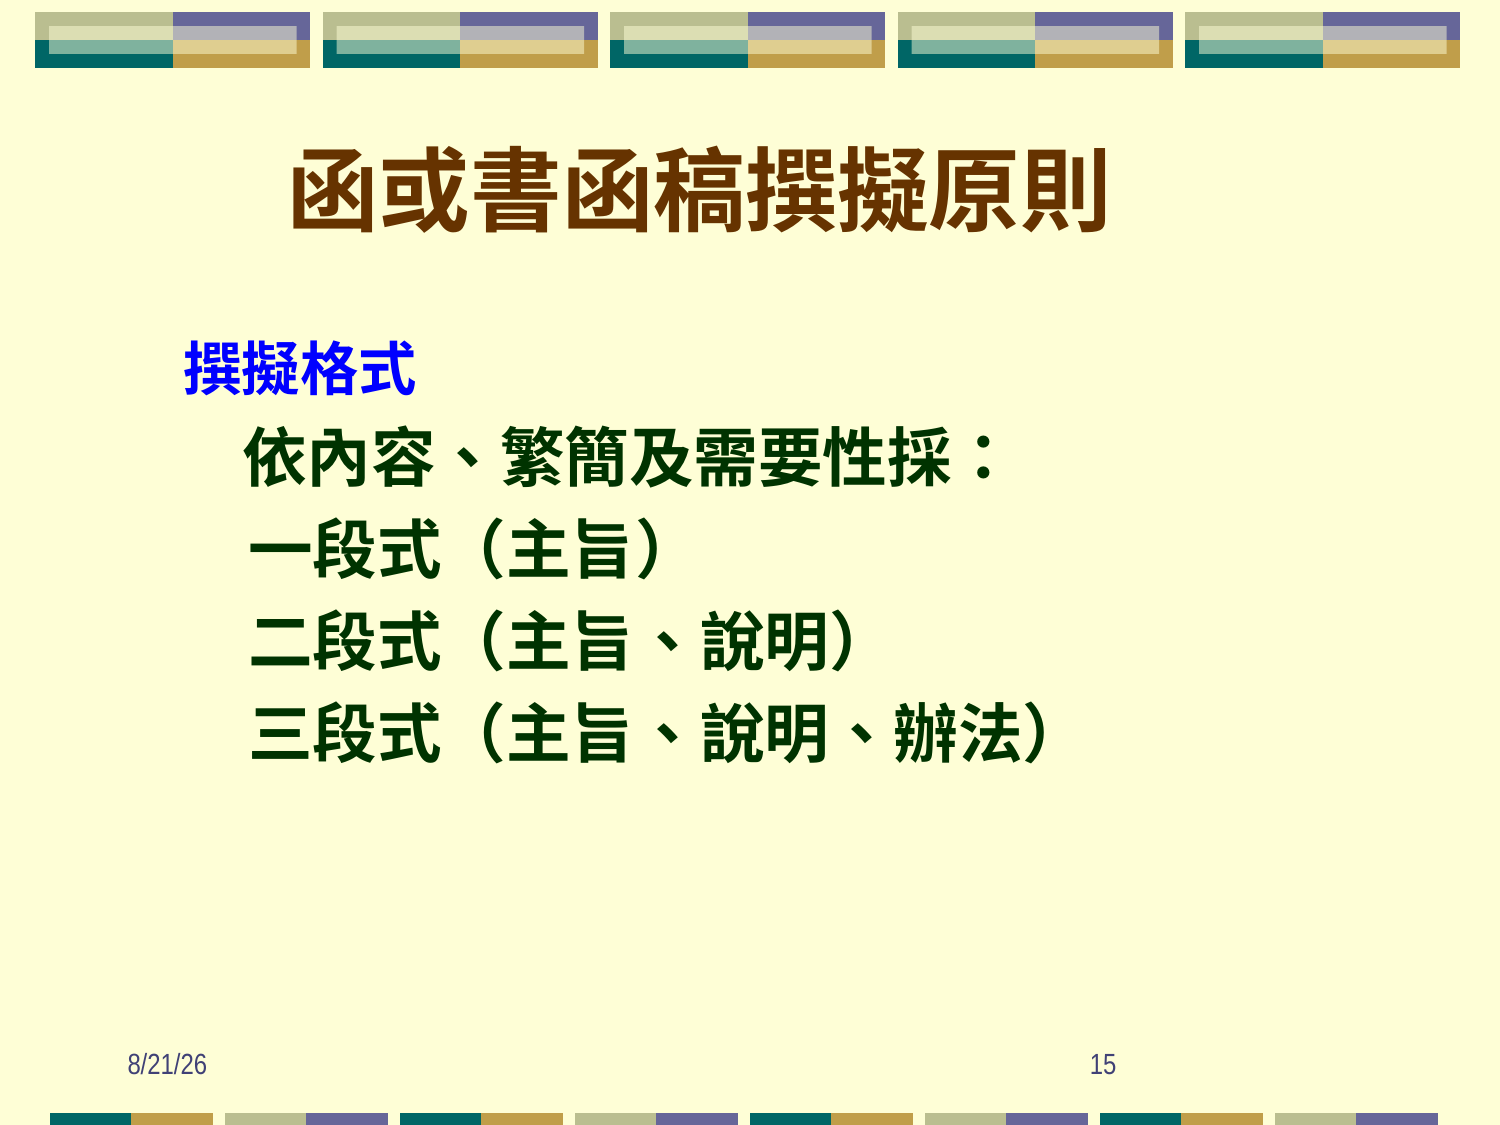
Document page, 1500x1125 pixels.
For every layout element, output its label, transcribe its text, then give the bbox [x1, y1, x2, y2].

title 函或書函稿撰擬原則 [174, 112, 1225, 263]
text_box [112, 1012, 426, 1088]
text_box [1074, 1012, 1388, 1088]
list 撰擬格式 依內容、繁簡及需要性採： 一段式（主旨） 二段式（主旨、說明） 三段式（主旨、說明、辦法） [112, 324, 1388, 1000]
